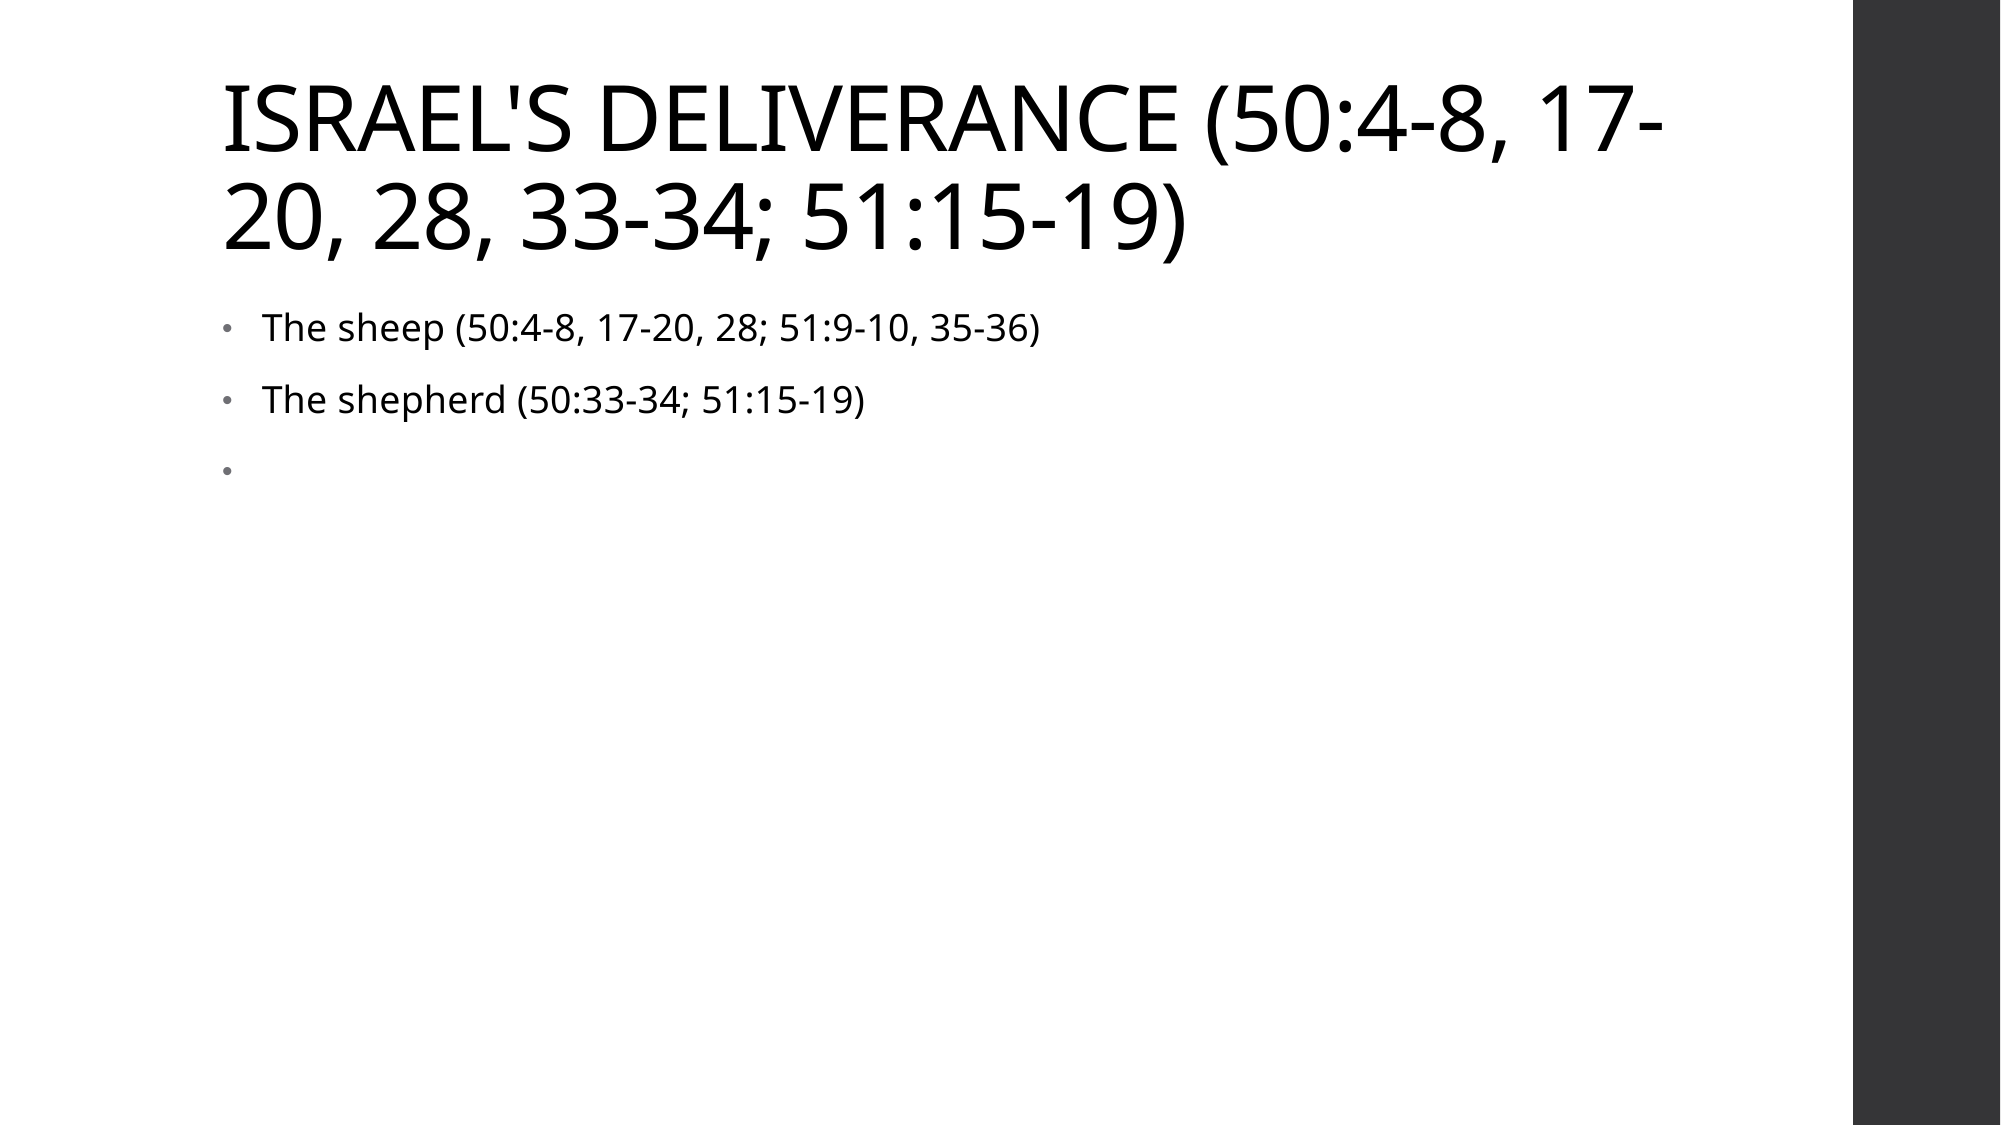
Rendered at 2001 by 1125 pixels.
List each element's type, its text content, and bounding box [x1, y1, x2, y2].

title ISRAEL'S DELIVERANCE (50:4-8, 17-20, 28, 33-34; 51:15-19) [206, 60, 1797, 278]
list The sheep (50:4-8, 17-20, 28; 51:9-10, 35-36) The shepherd (50:33-34; 51:15-19) [206, 299, 1617, 1014]
